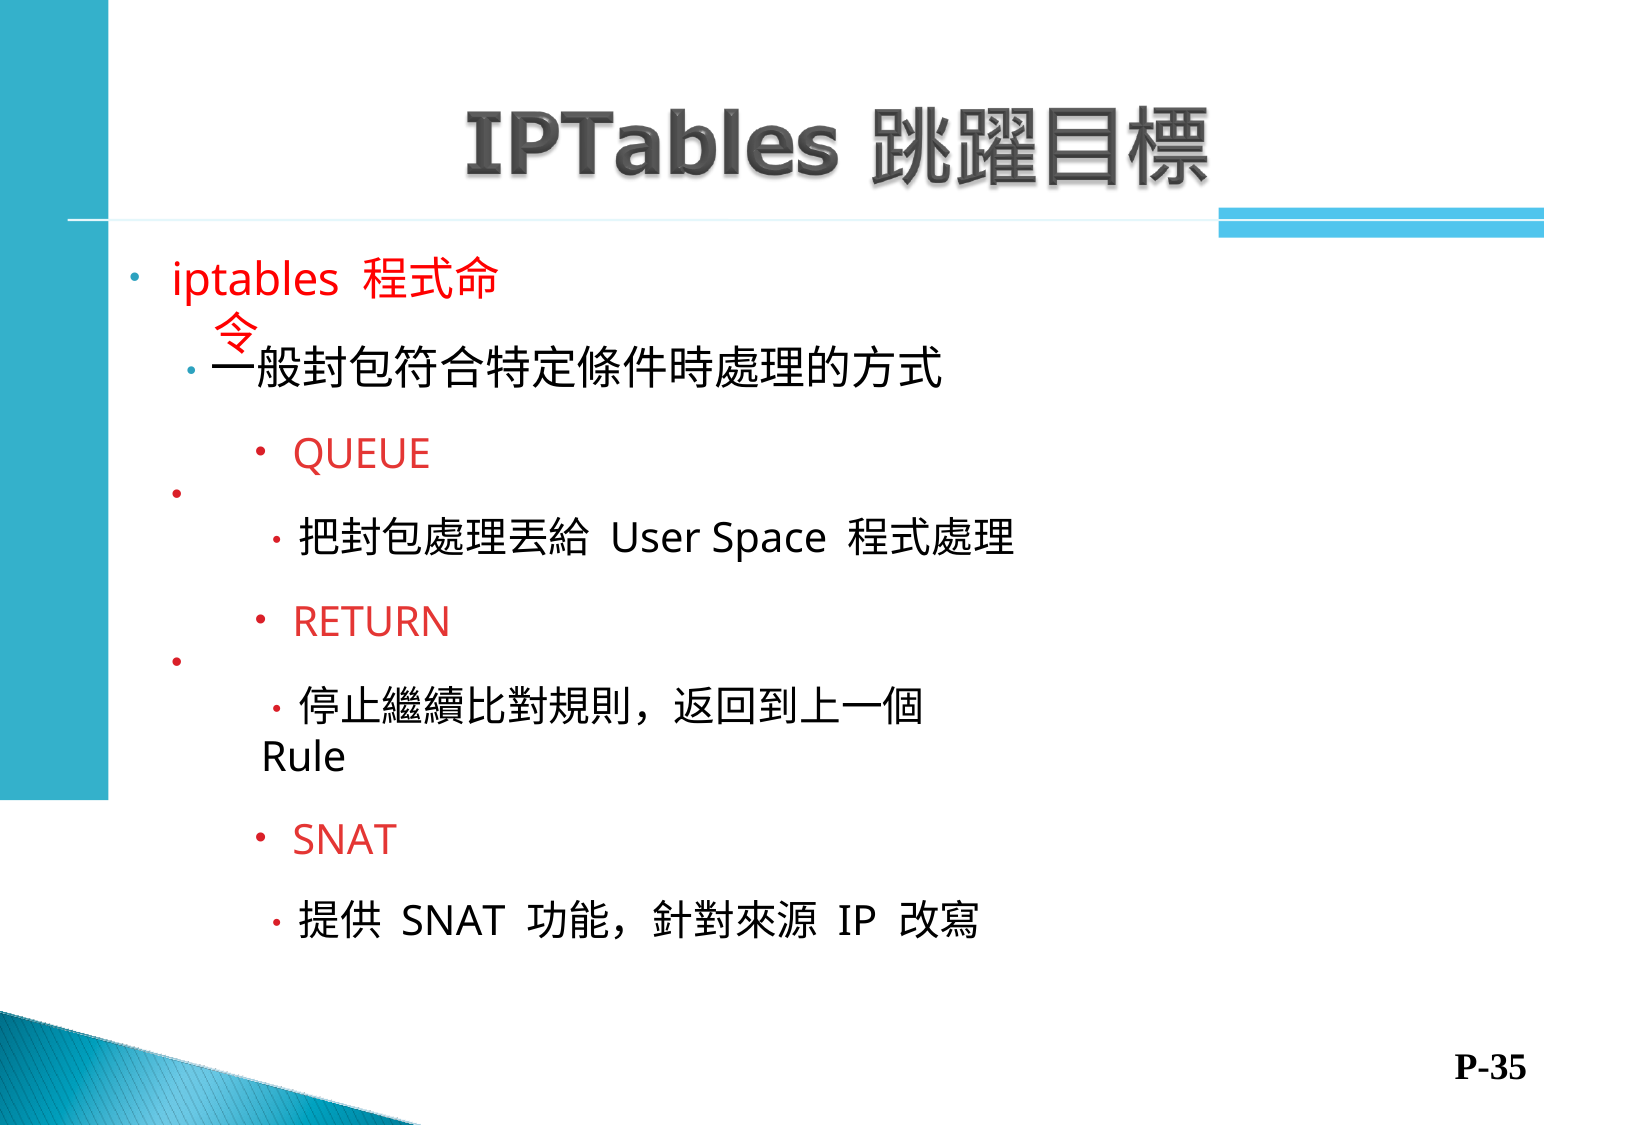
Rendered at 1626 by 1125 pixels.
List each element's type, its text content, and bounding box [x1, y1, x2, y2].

text_box P-16 [1452, 1042, 1532, 1090]
text_box iptables 程式命令 [125, 250, 523, 306]
text_box [453, 81, 1218, 203]
text_box • 一般封包符合特定條件時處理的方式 QUEUE • 把封包處理丟給 User Space 程式處理 RETURN • 停止繼續比對規則，返回到上一個 Rule SNAT • 提供 SNAT 功能，針對來源 IP 改寫 [171, 338, 1017, 887]
